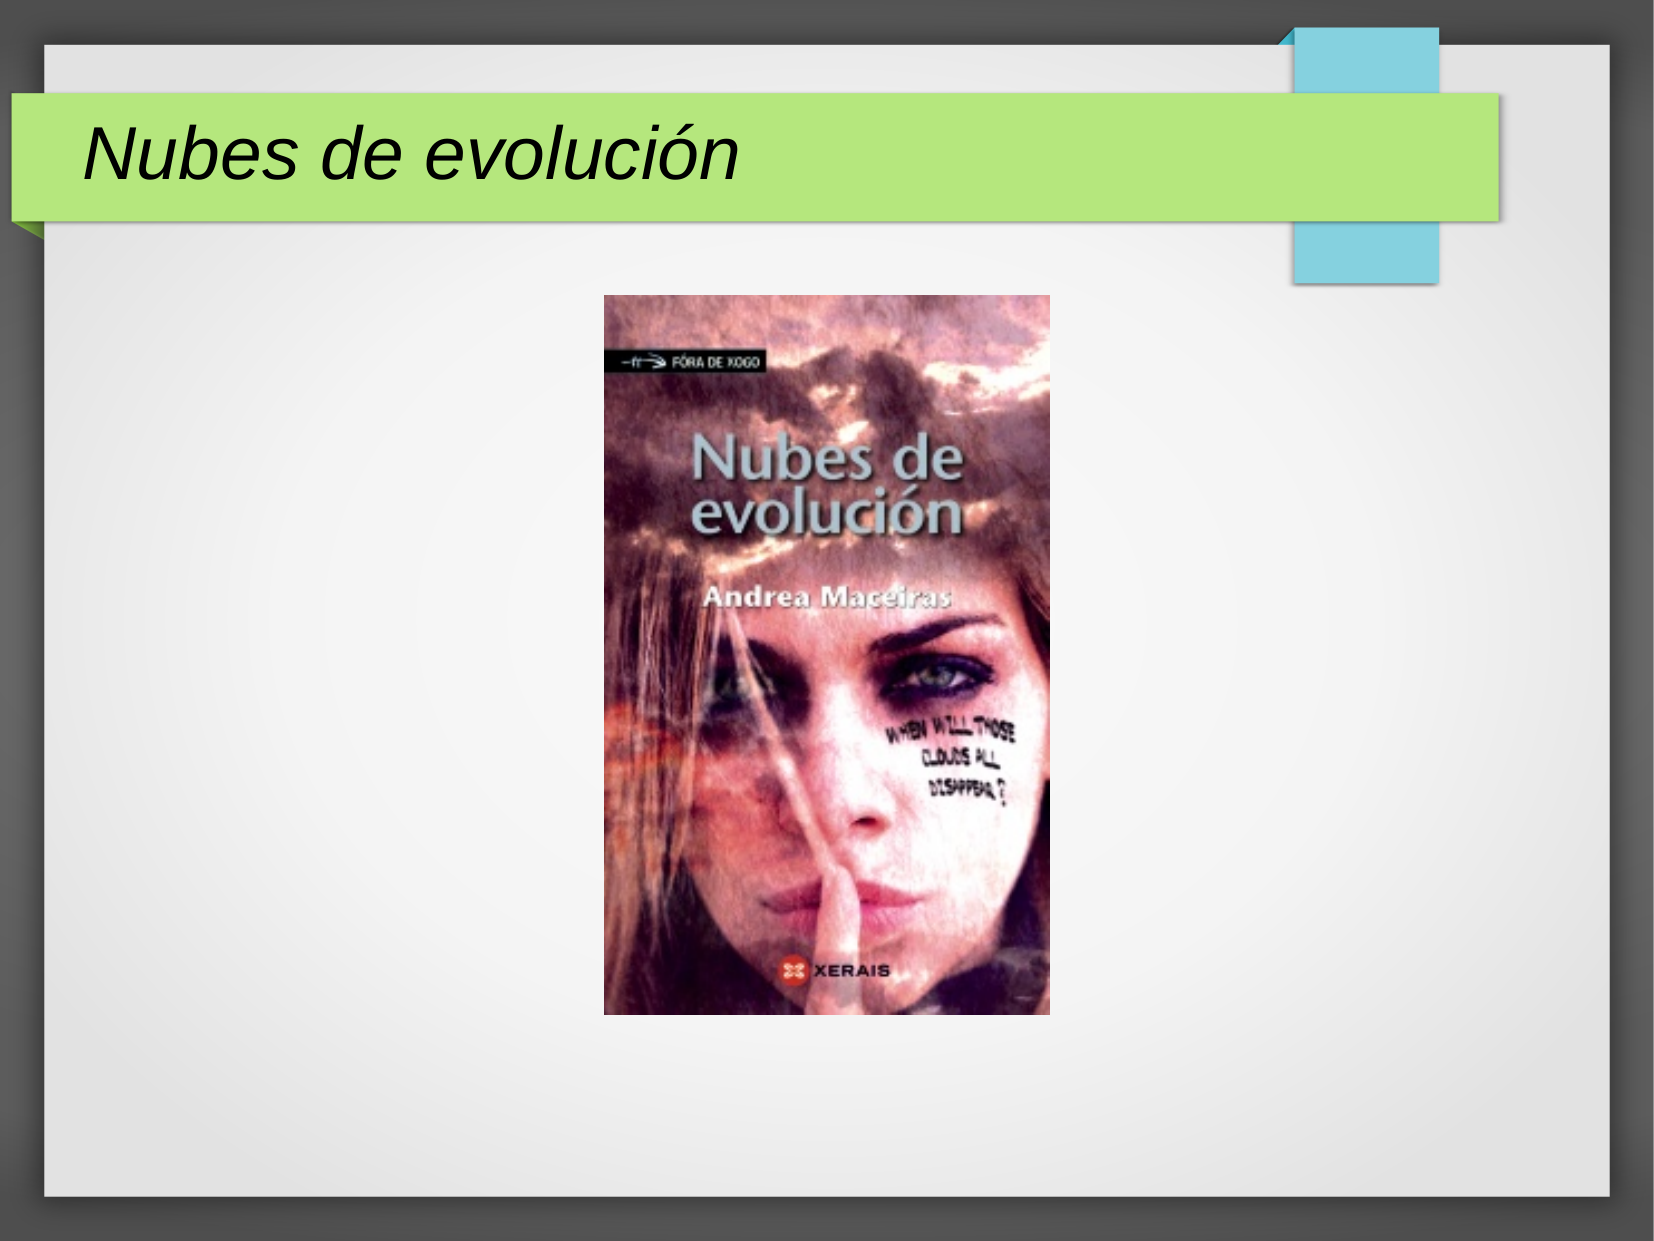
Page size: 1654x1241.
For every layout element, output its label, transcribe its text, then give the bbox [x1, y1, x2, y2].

title Nubes de evolución [82, 94, 1264, 213]
picture [0, 0, 1654, 1241]
